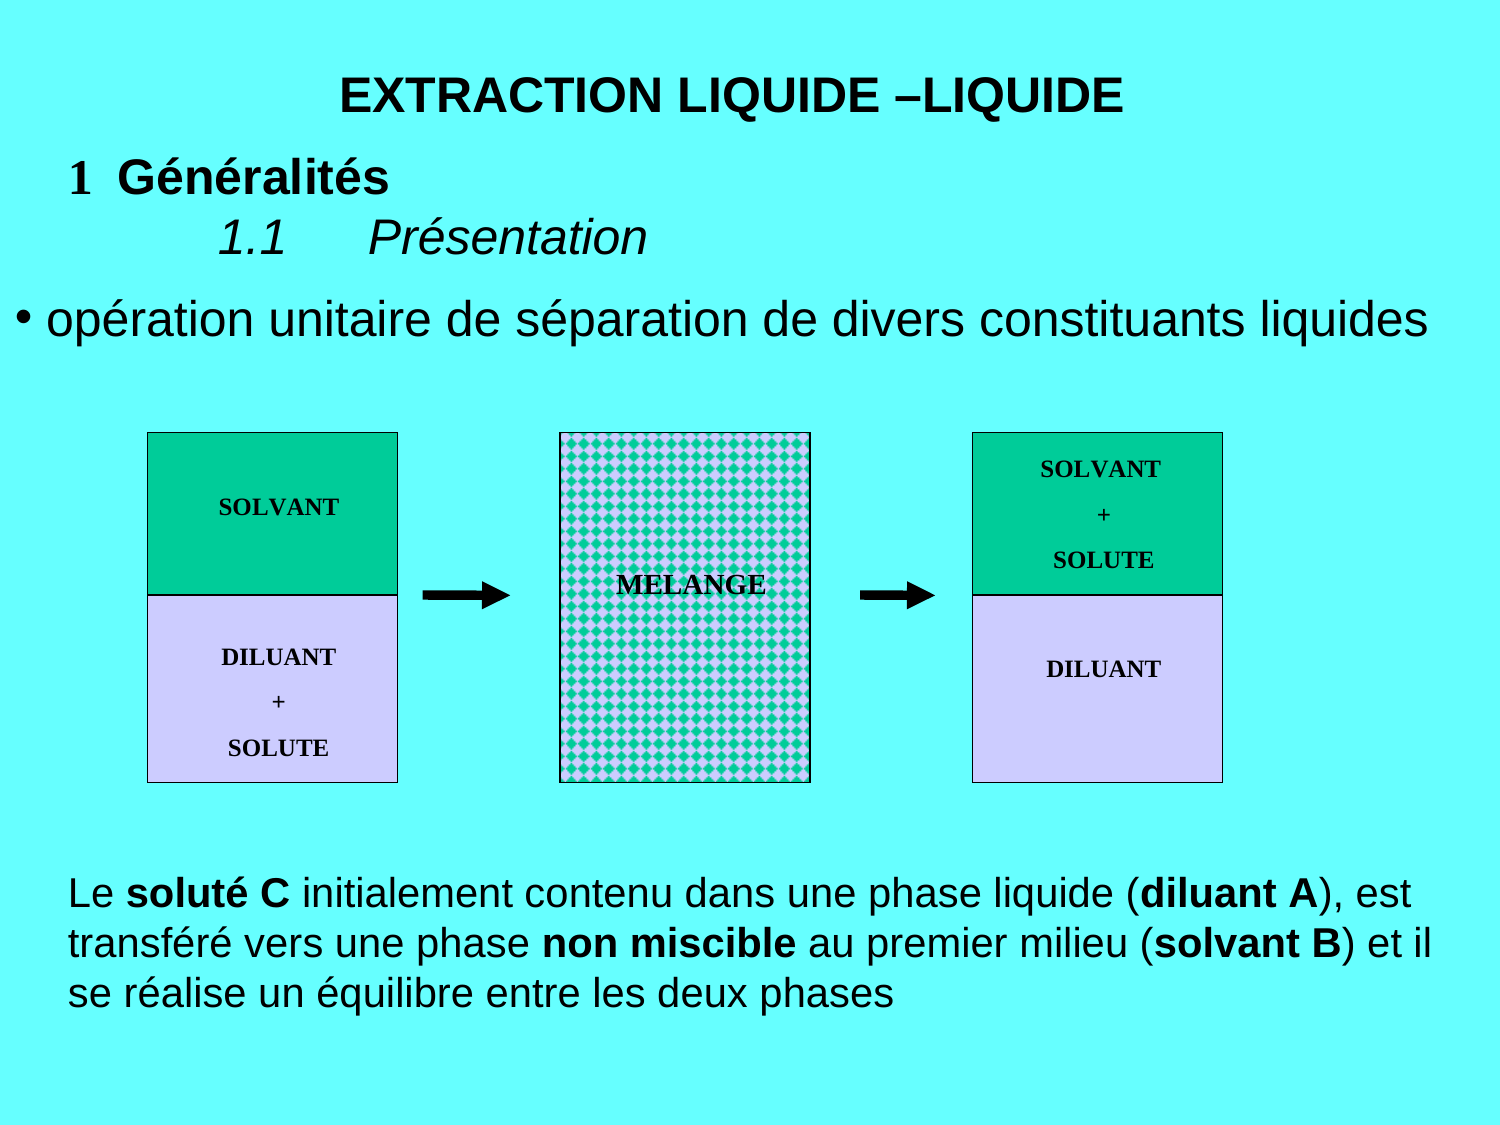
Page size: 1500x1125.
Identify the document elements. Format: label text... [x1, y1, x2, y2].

text_box [573, 608, 595, 630]
text_box [573, 733, 595, 755]
text_box [723, 432, 758, 455]
text_box [648, 733, 670, 755]
text_box [623, 708, 645, 730]
text_box [761, 683, 783, 705]
text_box [573, 633, 595, 655]
text_box [673, 633, 695, 655]
text_box [698, 683, 720, 705]
text_box [648, 608, 670, 630]
text_box [623, 458, 645, 480]
text_box 1 Généralités 1.1 Présentation [53, 137, 1258, 273]
text_box [623, 658, 645, 680]
text_box [648, 508, 670, 530]
text_box [673, 432, 695, 455]
text_box [698, 608, 720, 630]
text_box [573, 483, 595, 505]
text_box Le soluté C initialement contenu dans une phase liquide (diluant A), est transféré vers une phase non miscible au premier milieu (solvant B) et il se réalise un équilibre entre les deux phases [53, 857, 1471, 1024]
text_box [698, 658, 720, 680]
text_box SOLVANT + SOLUTE [997, 444, 1211, 627]
text_box [698, 733, 720, 755]
text_box [573, 758, 595, 783]
text_box [761, 533, 783, 555]
text_box [573, 508, 595, 530]
text_box [623, 608, 645, 630]
text_box [648, 432, 670, 455]
text_box [598, 683, 620, 705]
text_box [598, 758, 620, 783]
text_box [560, 658, 570, 680]
text_box [648, 683, 670, 705]
text_box [761, 708, 783, 730]
text_box [648, 758, 670, 783]
text_box [560, 558, 570, 580]
text_box [560, 483, 570, 505]
text_box [673, 658, 695, 680]
text_box [761, 633, 783, 655]
text_box [573, 583, 585, 605]
text_box [623, 733, 645, 755]
text_box [673, 458, 695, 480]
text_box [623, 432, 645, 455]
text_box [761, 458, 783, 480]
text_box MELANGE [585, 557, 798, 608]
text_box [147, 595, 398, 783]
text_box [598, 708, 620, 730]
text_box [761, 608, 783, 630]
text_box [598, 458, 620, 480]
text_box [573, 458, 595, 480]
text_box [698, 708, 720, 730]
text_box [560, 508, 570, 530]
text_box [786, 432, 811, 783]
text_box [573, 708, 595, 730]
text_box [761, 758, 783, 783]
text_box [723, 683, 758, 705]
text_box [673, 608, 695, 630]
text_box [723, 508, 758, 530]
text_box [761, 432, 783, 455]
text_box [698, 633, 720, 655]
text_box [723, 758, 758, 783]
text_box SOLVANT [172, 482, 386, 528]
text_box [698, 458, 720, 480]
text_box [761, 658, 783, 680]
text_box [648, 483, 670, 505]
text_box [623, 508, 645, 530]
text_box [560, 708, 570, 730]
text_box [573, 558, 585, 580]
text_box [623, 533, 645, 555]
text_box [761, 733, 783, 755]
text_box [648, 533, 670, 555]
text_box [972, 595, 1223, 783]
text_box [698, 432, 720, 455]
text_box [648, 658, 670, 680]
text_box [560, 733, 570, 755]
text_box [560, 608, 570, 630]
text_box [673, 758, 695, 783]
text_box [598, 633, 620, 655]
text_box [573, 658, 595, 680]
text_box [598, 432, 620, 455]
text_box [673, 733, 695, 755]
text_box [598, 658, 620, 680]
text_box [598, 608, 620, 630]
text_box [573, 533, 595, 555]
text_box [560, 458, 570, 480]
text_box [598, 508, 620, 530]
text_box [648, 633, 670, 655]
text_box [673, 683, 695, 705]
text_box [723, 633, 758, 655]
text_box DILUANT + SOLUTE [185, 632, 373, 770]
text_box [723, 458, 758, 480]
text_box [573, 683, 595, 705]
text_box [698, 508, 720, 530]
text_box [673, 533, 695, 555]
text_box DILUANT [1010, 645, 1198, 736]
text_box [698, 758, 720, 783]
text_box EXTRACTION LIQUIDE –LIQUIDE [53, 54, 1412, 131]
text_box [573, 432, 595, 455]
text_box [560, 583, 570, 605]
text_box [673, 508, 695, 530]
text_box [723, 483, 758, 505]
text_box [673, 483, 695, 505]
text_box [560, 432, 570, 455]
text_box [598, 733, 620, 755]
text_box [560, 683, 570, 705]
text_box [698, 483, 720, 505]
text_box opération unitaire de séparation de divers constituants liquides [0, 278, 1471, 355]
text_box [560, 533, 570, 555]
text_box [723, 608, 758, 630]
text_box [560, 758, 570, 783]
text_box [761, 508, 783, 530]
text_box [648, 708, 670, 730]
text_box [723, 733, 758, 755]
text_box [560, 633, 570, 655]
text_box [623, 758, 645, 783]
text_box [598, 483, 620, 505]
text_box [723, 708, 758, 730]
text_box [673, 708, 695, 730]
text_box [623, 683, 645, 705]
text_box [723, 533, 758, 555]
text_box [623, 633, 645, 655]
text_box [648, 458, 670, 480]
text_box [761, 483, 783, 505]
text_box [623, 483, 645, 505]
text_box [723, 658, 758, 680]
text_box [598, 533, 620, 555]
text_box [698, 533, 720, 555]
